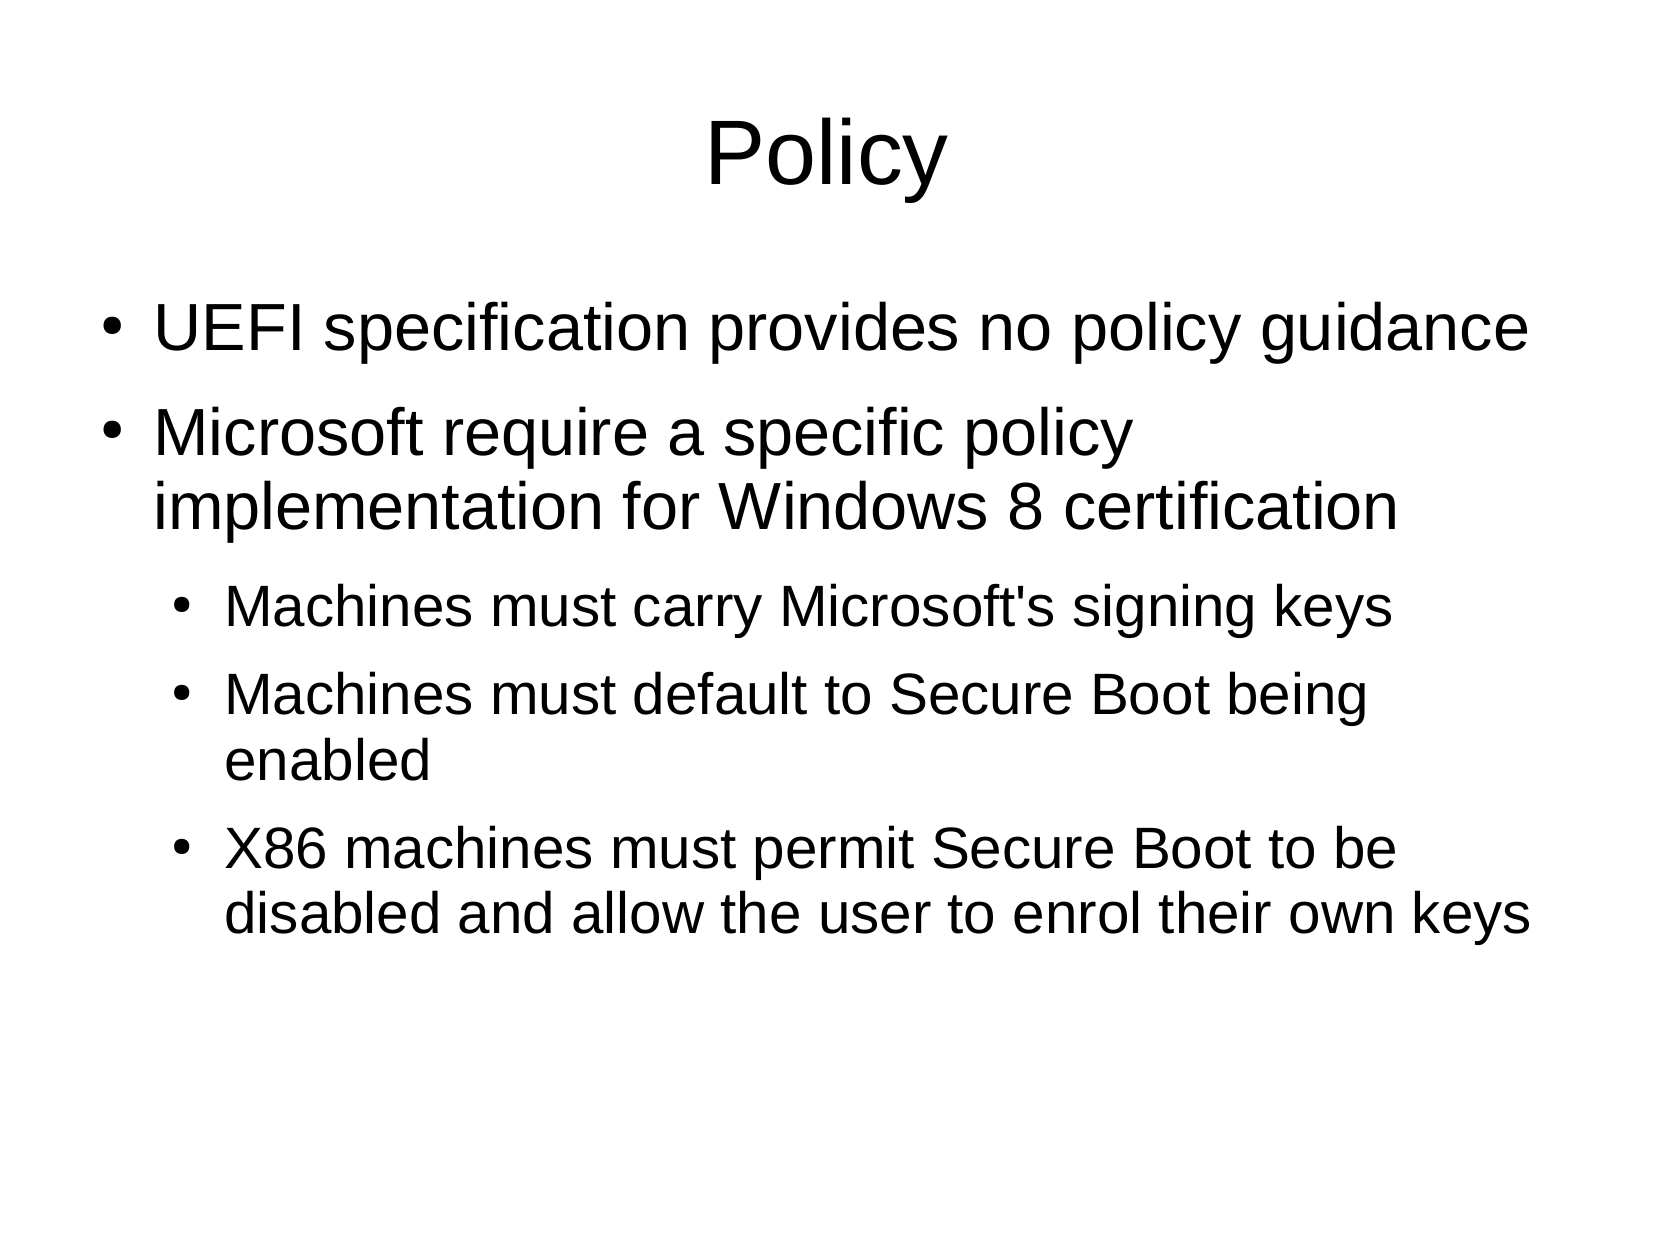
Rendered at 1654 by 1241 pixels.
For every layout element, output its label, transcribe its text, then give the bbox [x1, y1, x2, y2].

title Policy [82, 49, 1571, 257]
list UEFI specification provides no policy guidance Microsoft require a specific policy implementation for Windows 8 certification Machines must carry Microsoft's signing keys Machines must default to Secure Boot being enabled X86 machines must permit Secure Boot to be disabled and allow the user to enrol their own keys [82, 290, 1571, 1109]
